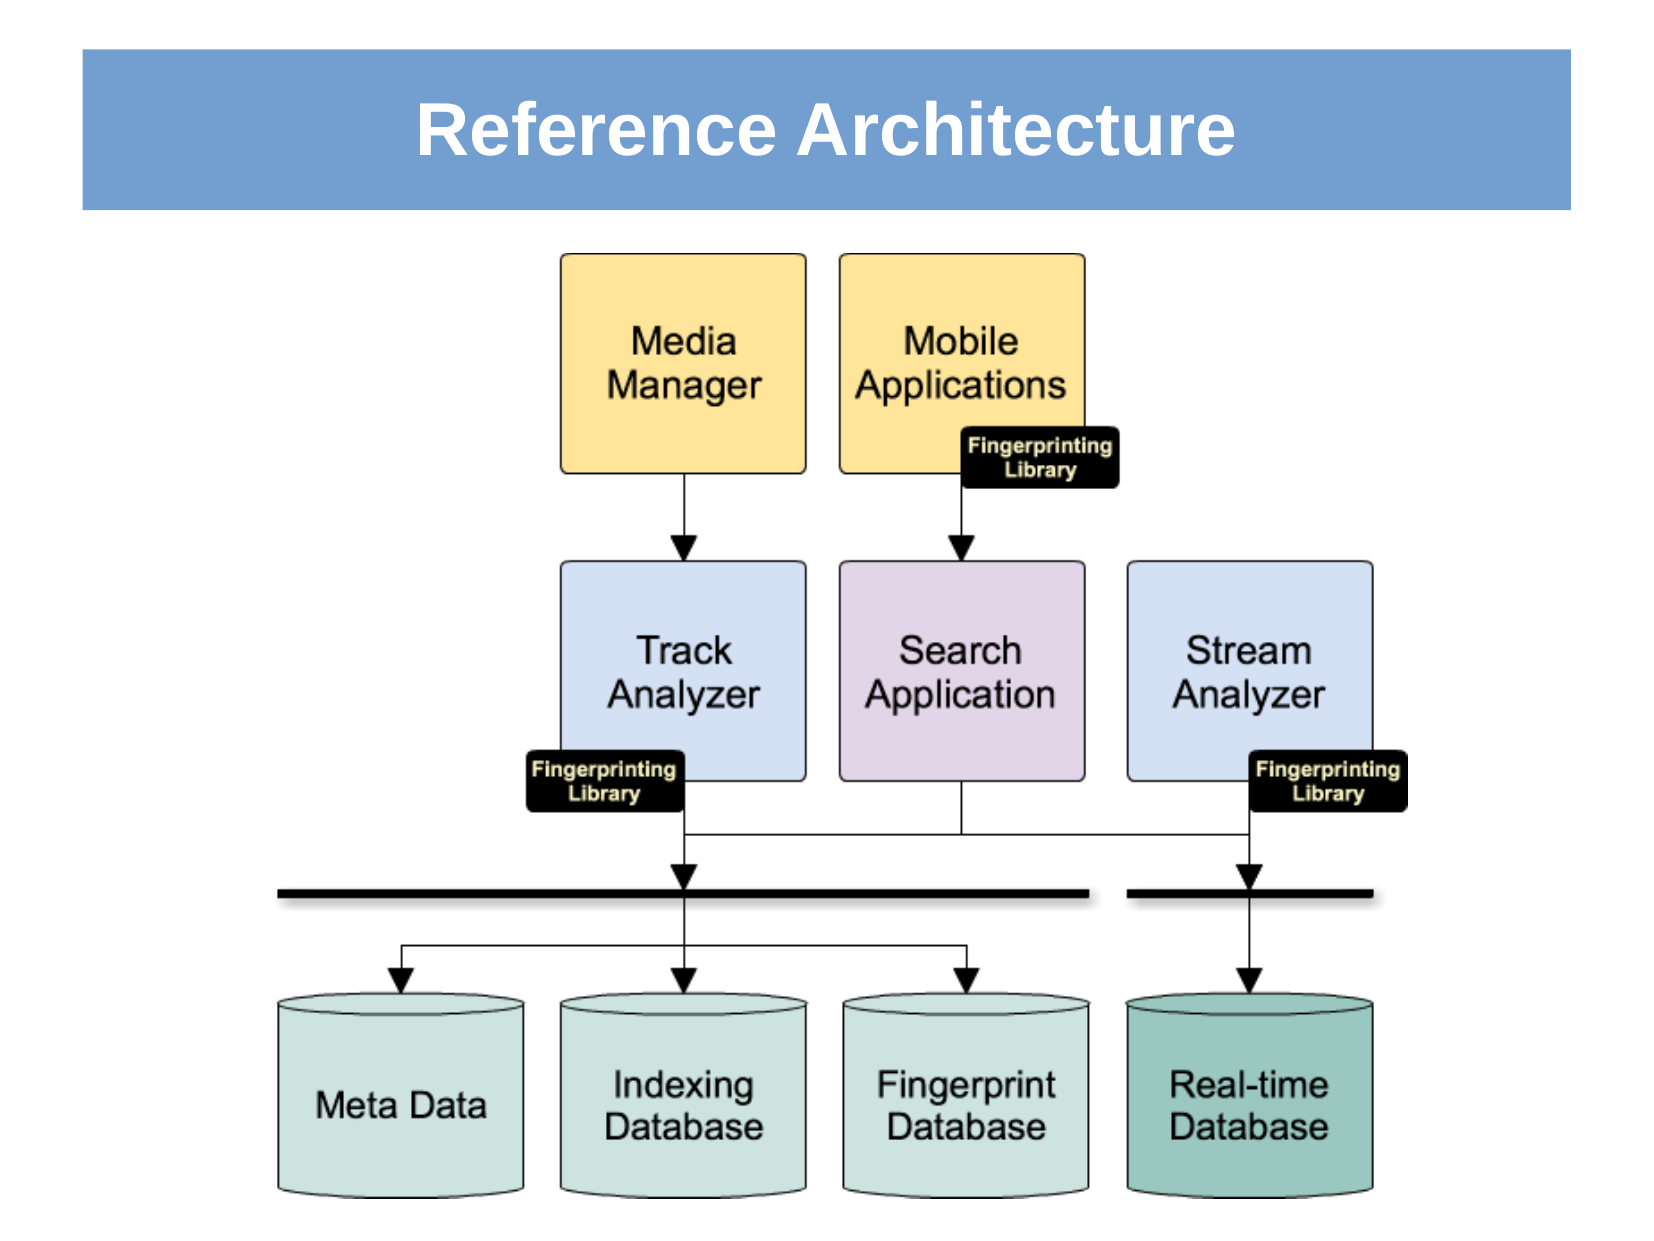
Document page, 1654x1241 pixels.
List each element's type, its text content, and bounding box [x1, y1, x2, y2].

picture [276, 253, 1408, 1199]
title Reference Architecture [82, 49, 1571, 211]
